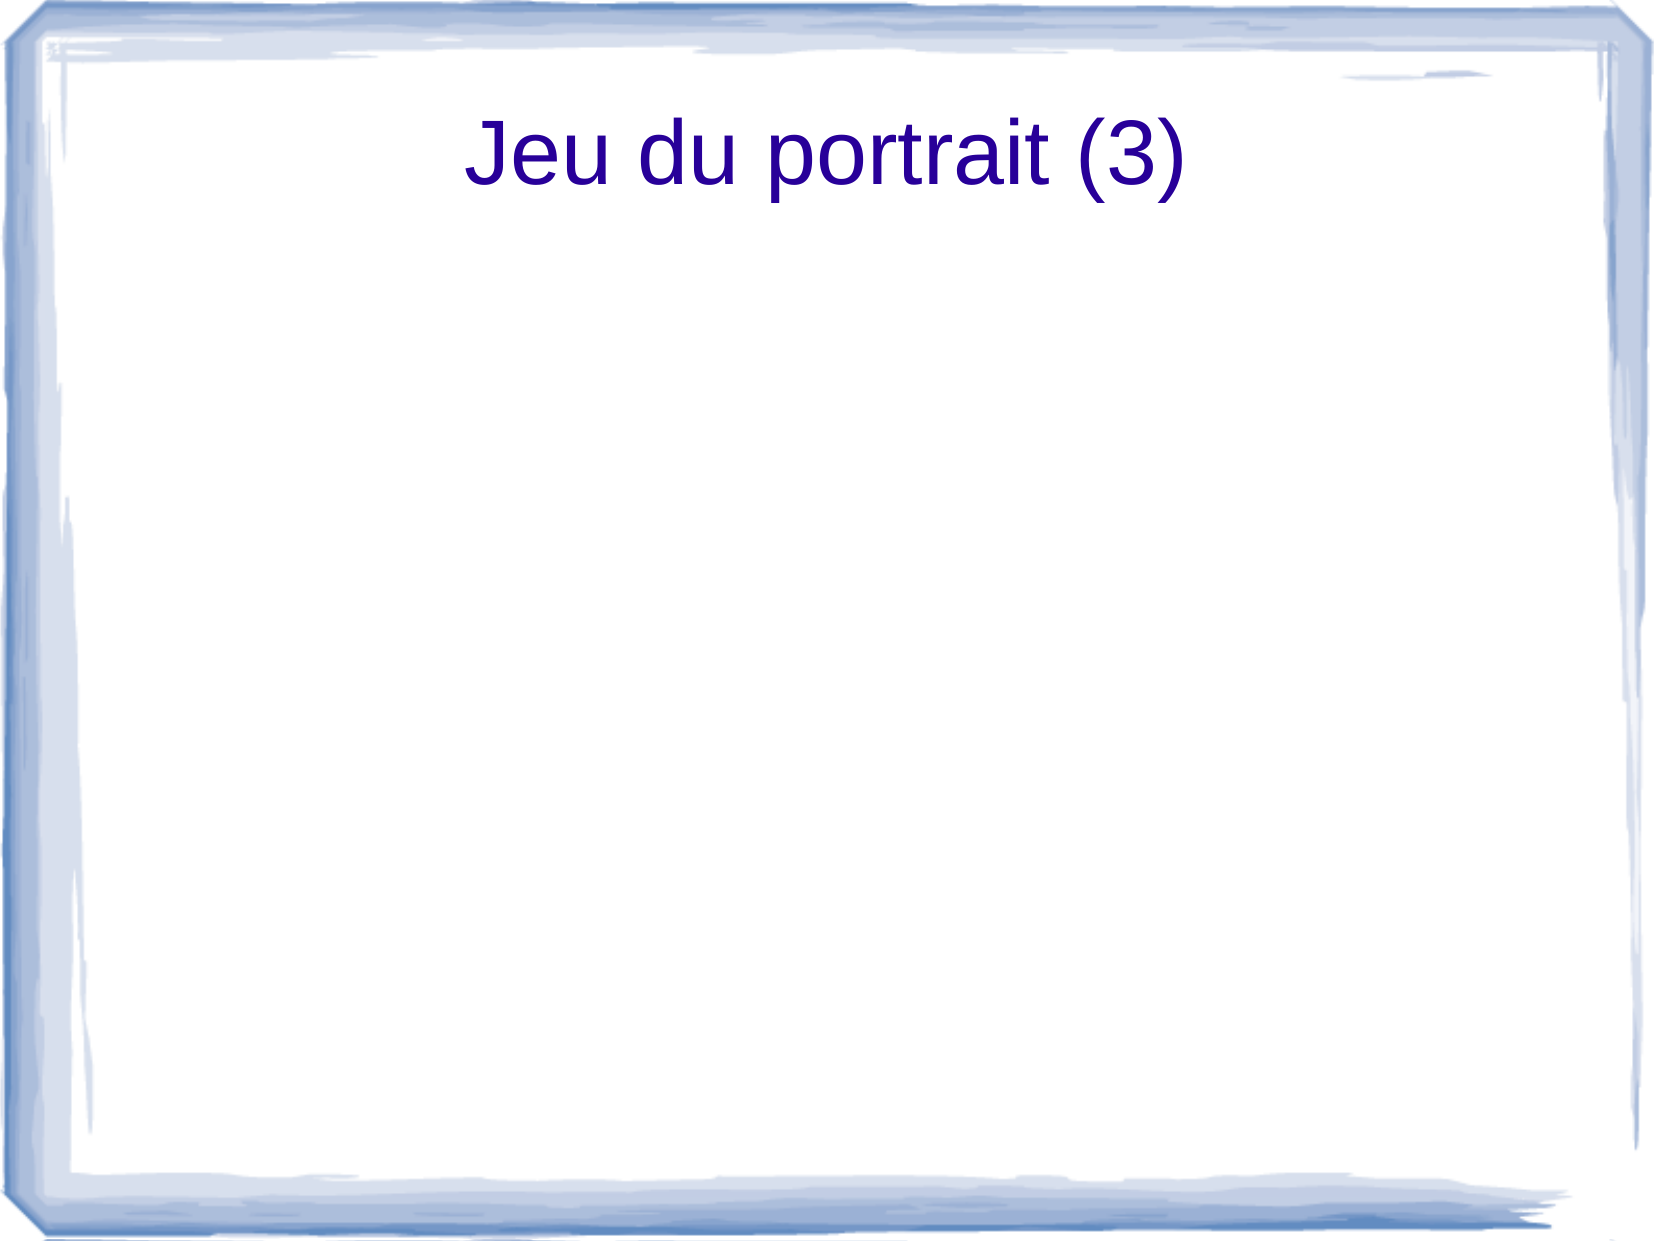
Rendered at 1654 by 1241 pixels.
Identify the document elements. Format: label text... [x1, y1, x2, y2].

picture [0, 0, 1654, 1241]
title Jeu du portrait (3) [82, 49, 1571, 257]
